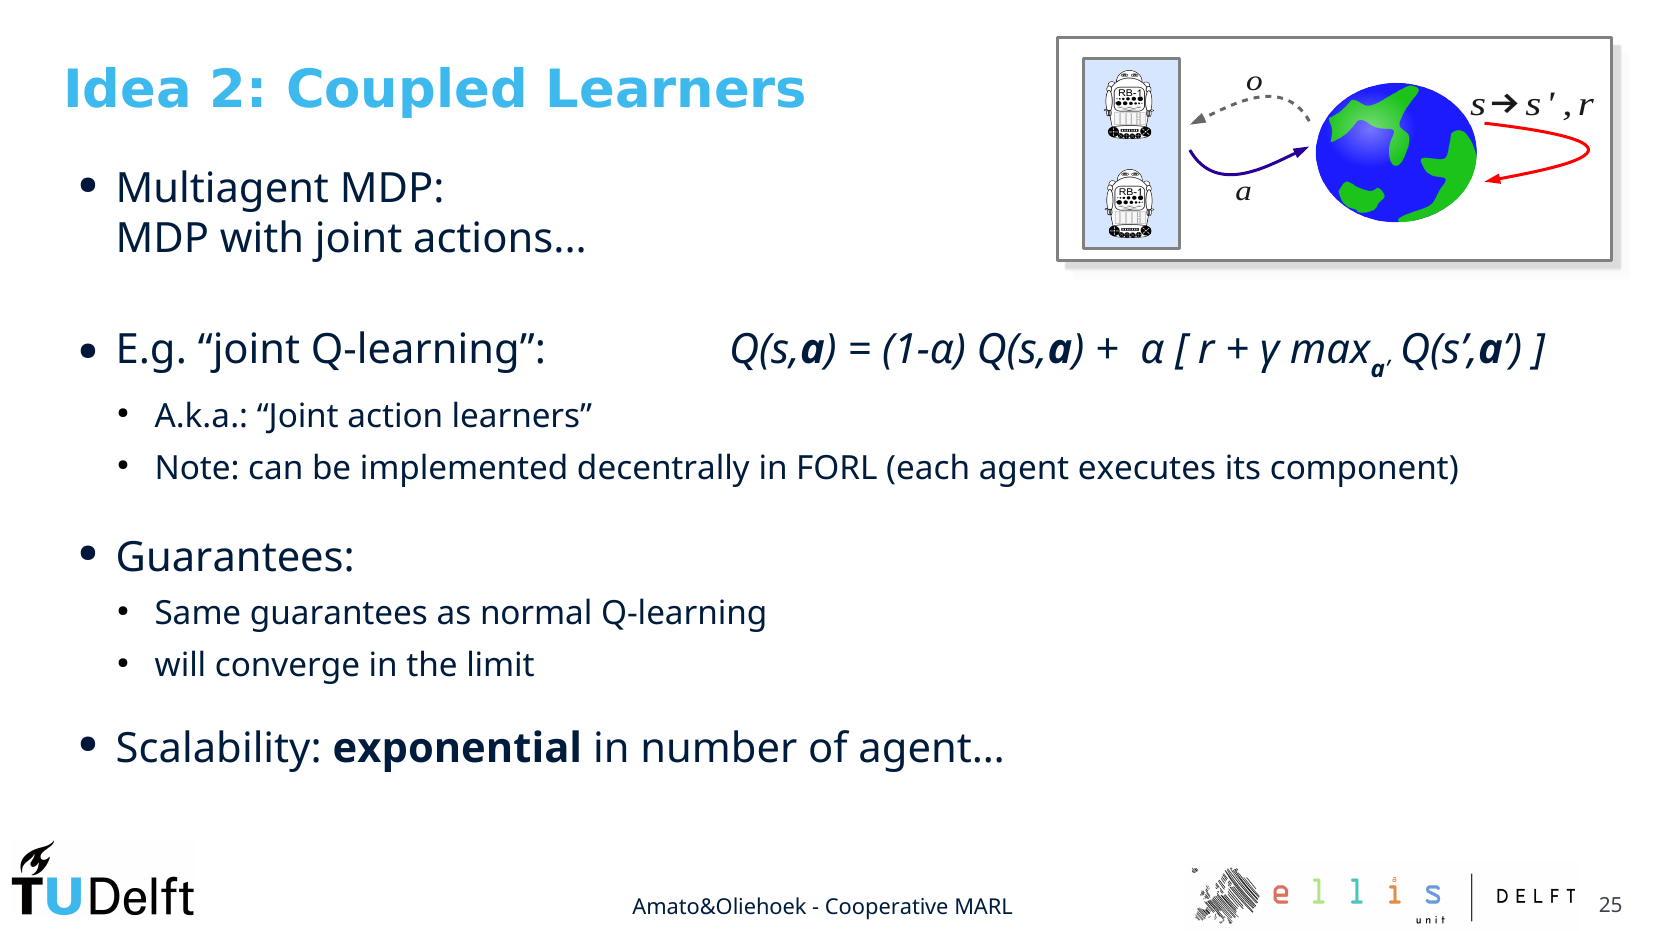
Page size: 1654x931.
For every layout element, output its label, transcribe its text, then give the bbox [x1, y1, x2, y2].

picture [1309, 76, 1484, 228]
title Idea 2: Coupled Learners [63, 18, 1571, 118]
picture [1186, 860, 1580, 931]
text_box [1057, 37, 1612, 261]
title Incremental Expansion [1066, 261, 1571, 266]
chart [1230, 174, 1258, 207]
picture [1102, 169, 1160, 238]
list Multiagent MDP: MDP with joint actions... E.g. “joint Q-learning”: Q(s,a) = (1-α) Q(s,a) + α [ r + γ maxa’ Q(s’,a’) ] A.k.a.: “Joint action learners” Note: can be implemented decentrally in FORL (each agent executes its component) Guarantees: Same guarantees as normal Q-learning will converge in the limit Scalability: exponential in number of agent… [63, 161, 1571, 831]
chart [1240, 63, 1269, 97]
chart [1462, 84, 1602, 123]
picture [11, 840, 195, 917]
picture [1101, 70, 1160, 139]
